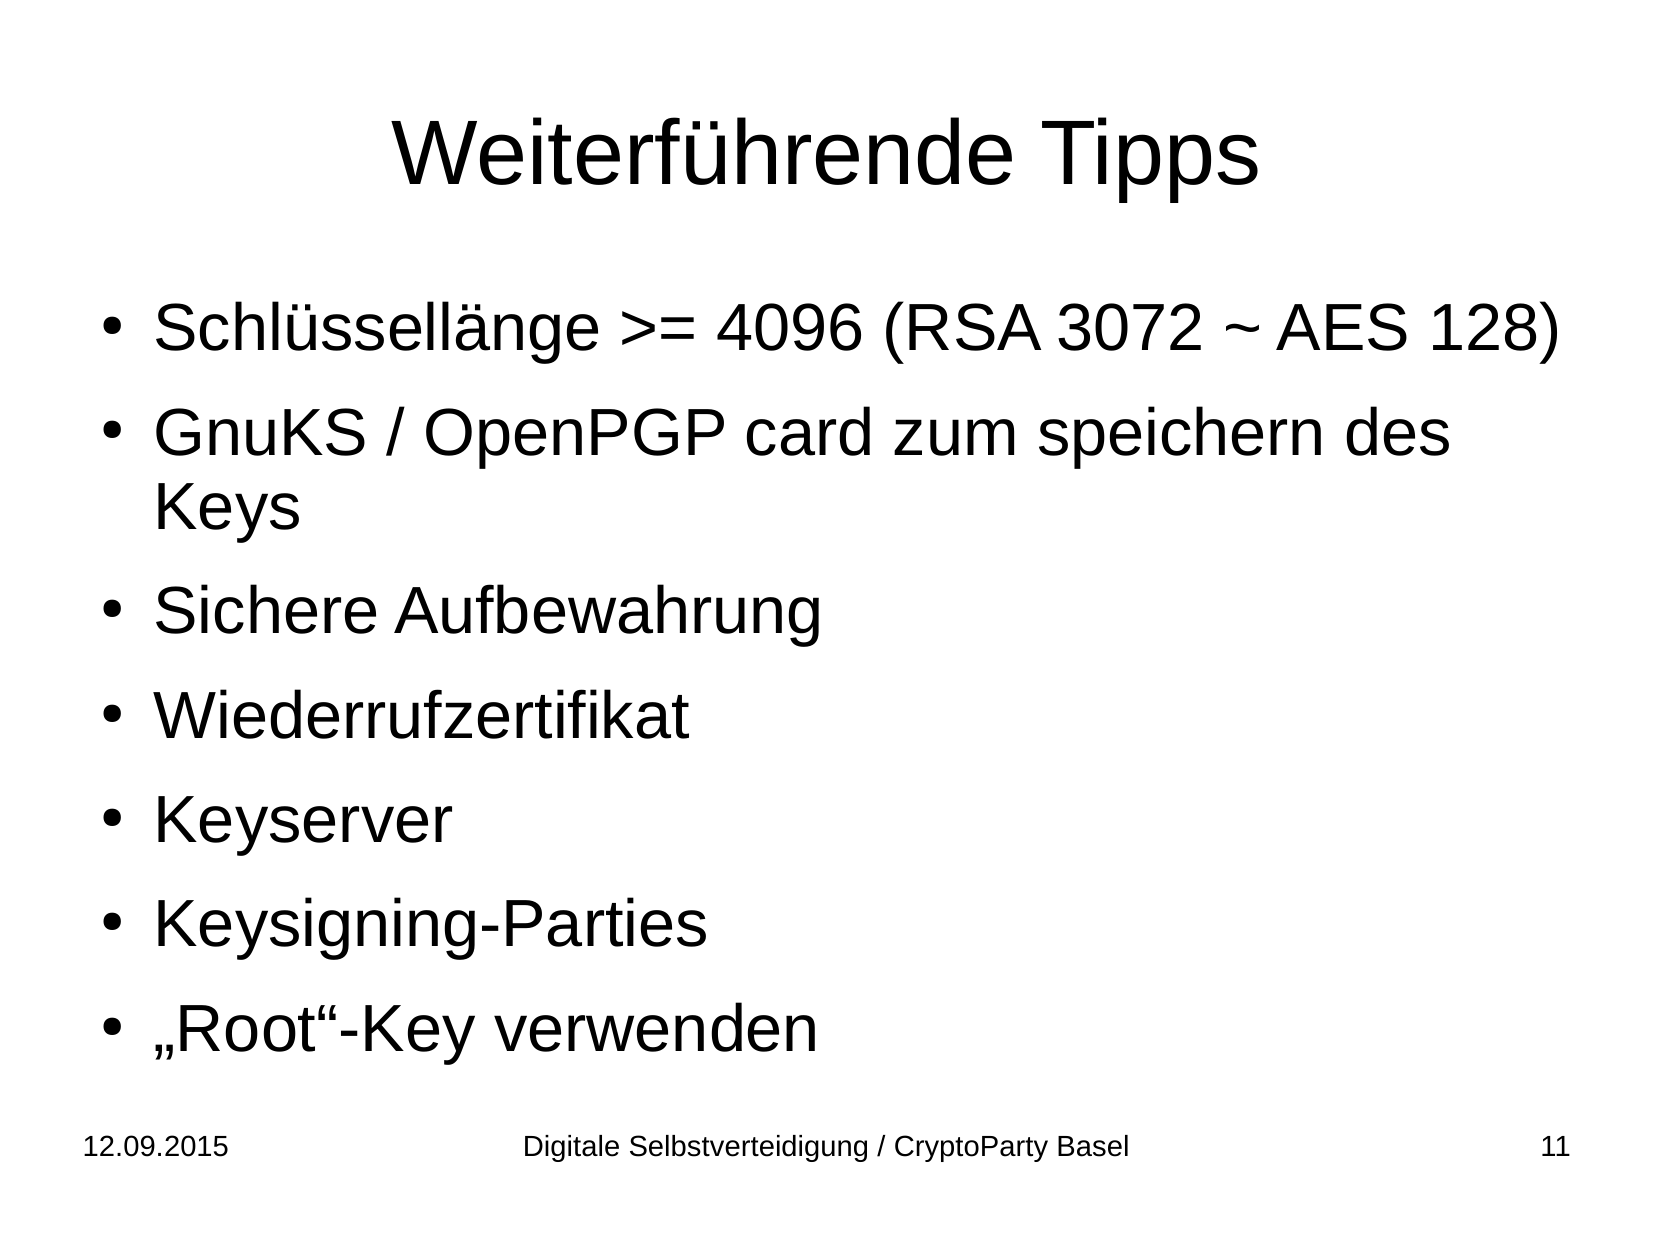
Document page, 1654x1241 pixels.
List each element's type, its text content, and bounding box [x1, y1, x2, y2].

list Schlüssellänge >= 4096 (RSA 3072 ~ AES 128) GnuKS / OpenPGP card zum speichern des Keys Sichere Aufbewahrung Wiederrufzertifikat Keyserver Keysigning-Parties „Root“-Key verwenden [82, 290, 1571, 1066]
title Weiterführende Tipps [82, 49, 1571, 257]
